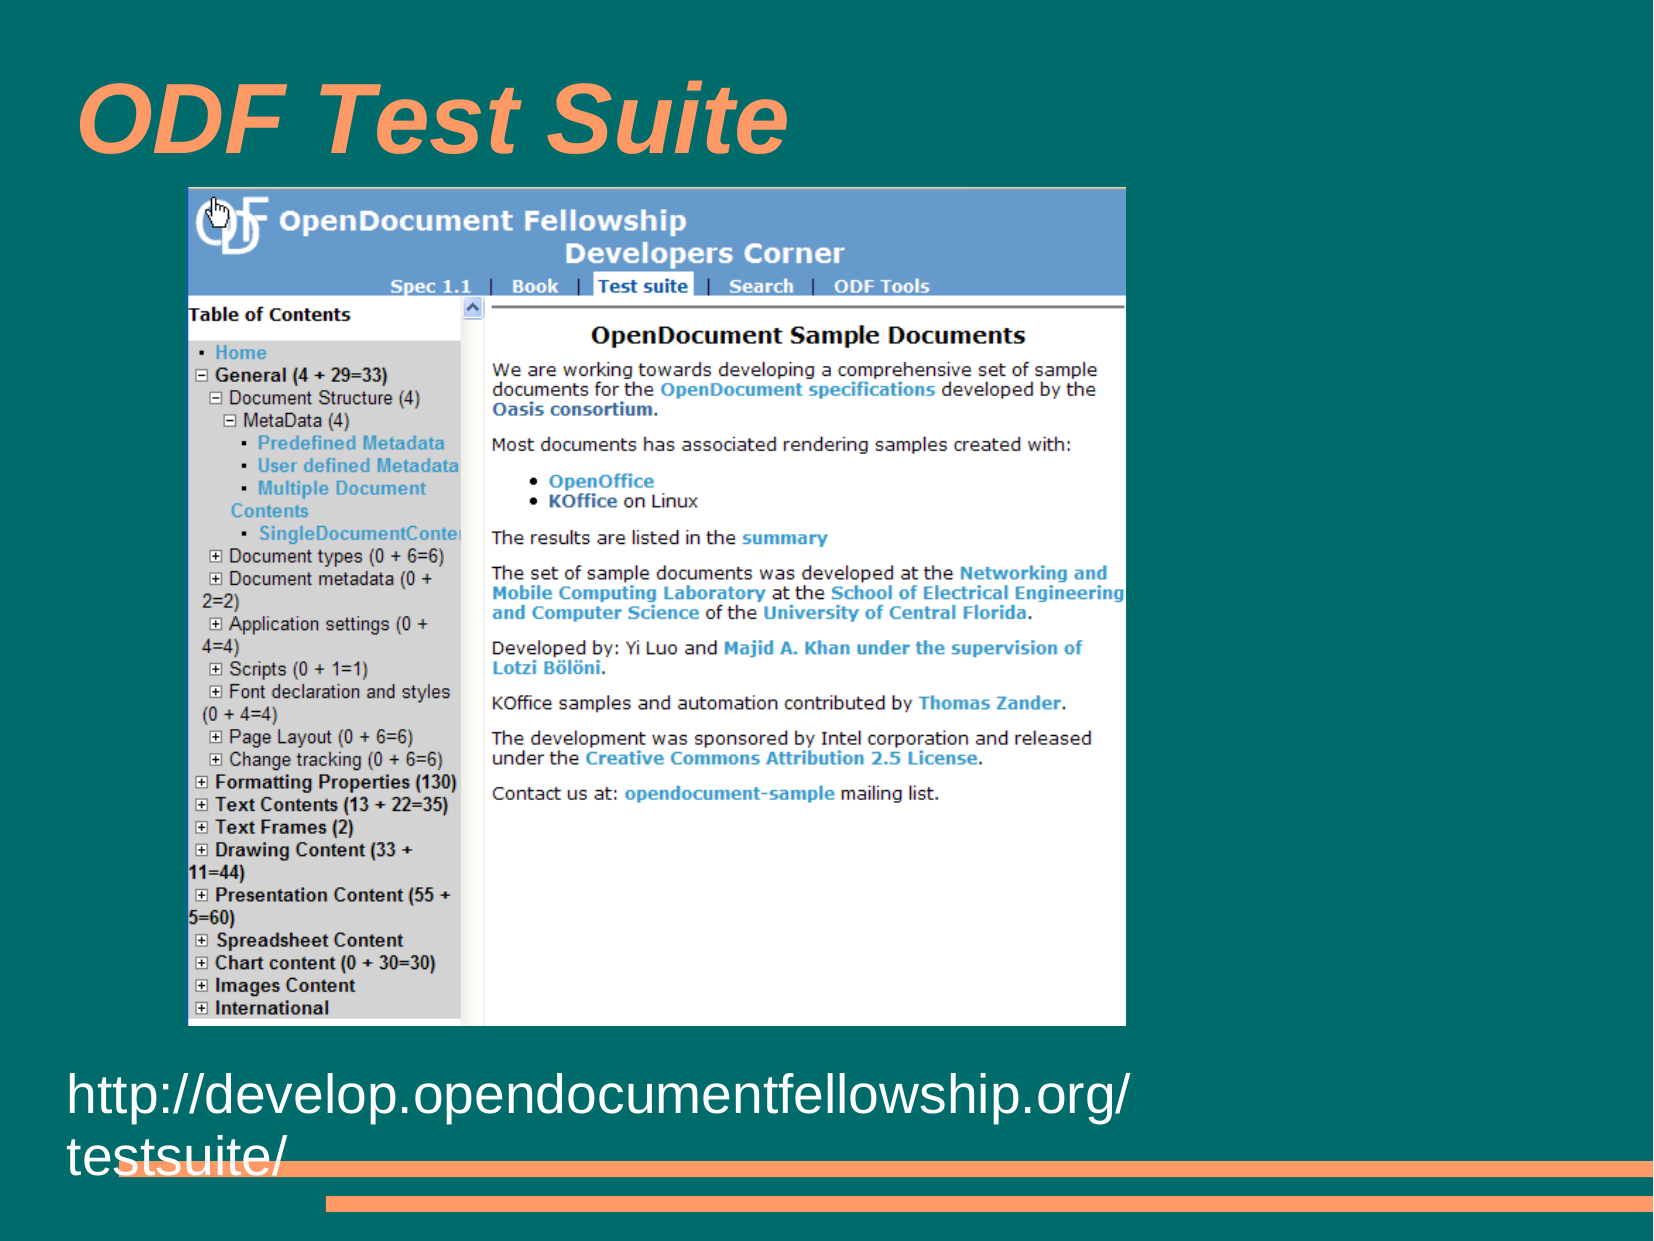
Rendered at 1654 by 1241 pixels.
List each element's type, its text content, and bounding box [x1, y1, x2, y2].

text_box http://develop.opendocumentfellowship.org/testsuite/ [66, 1063, 1351, 1186]
title ODF Test Suite [75, 15, 1576, 223]
picture [187, 187, 1126, 1026]
